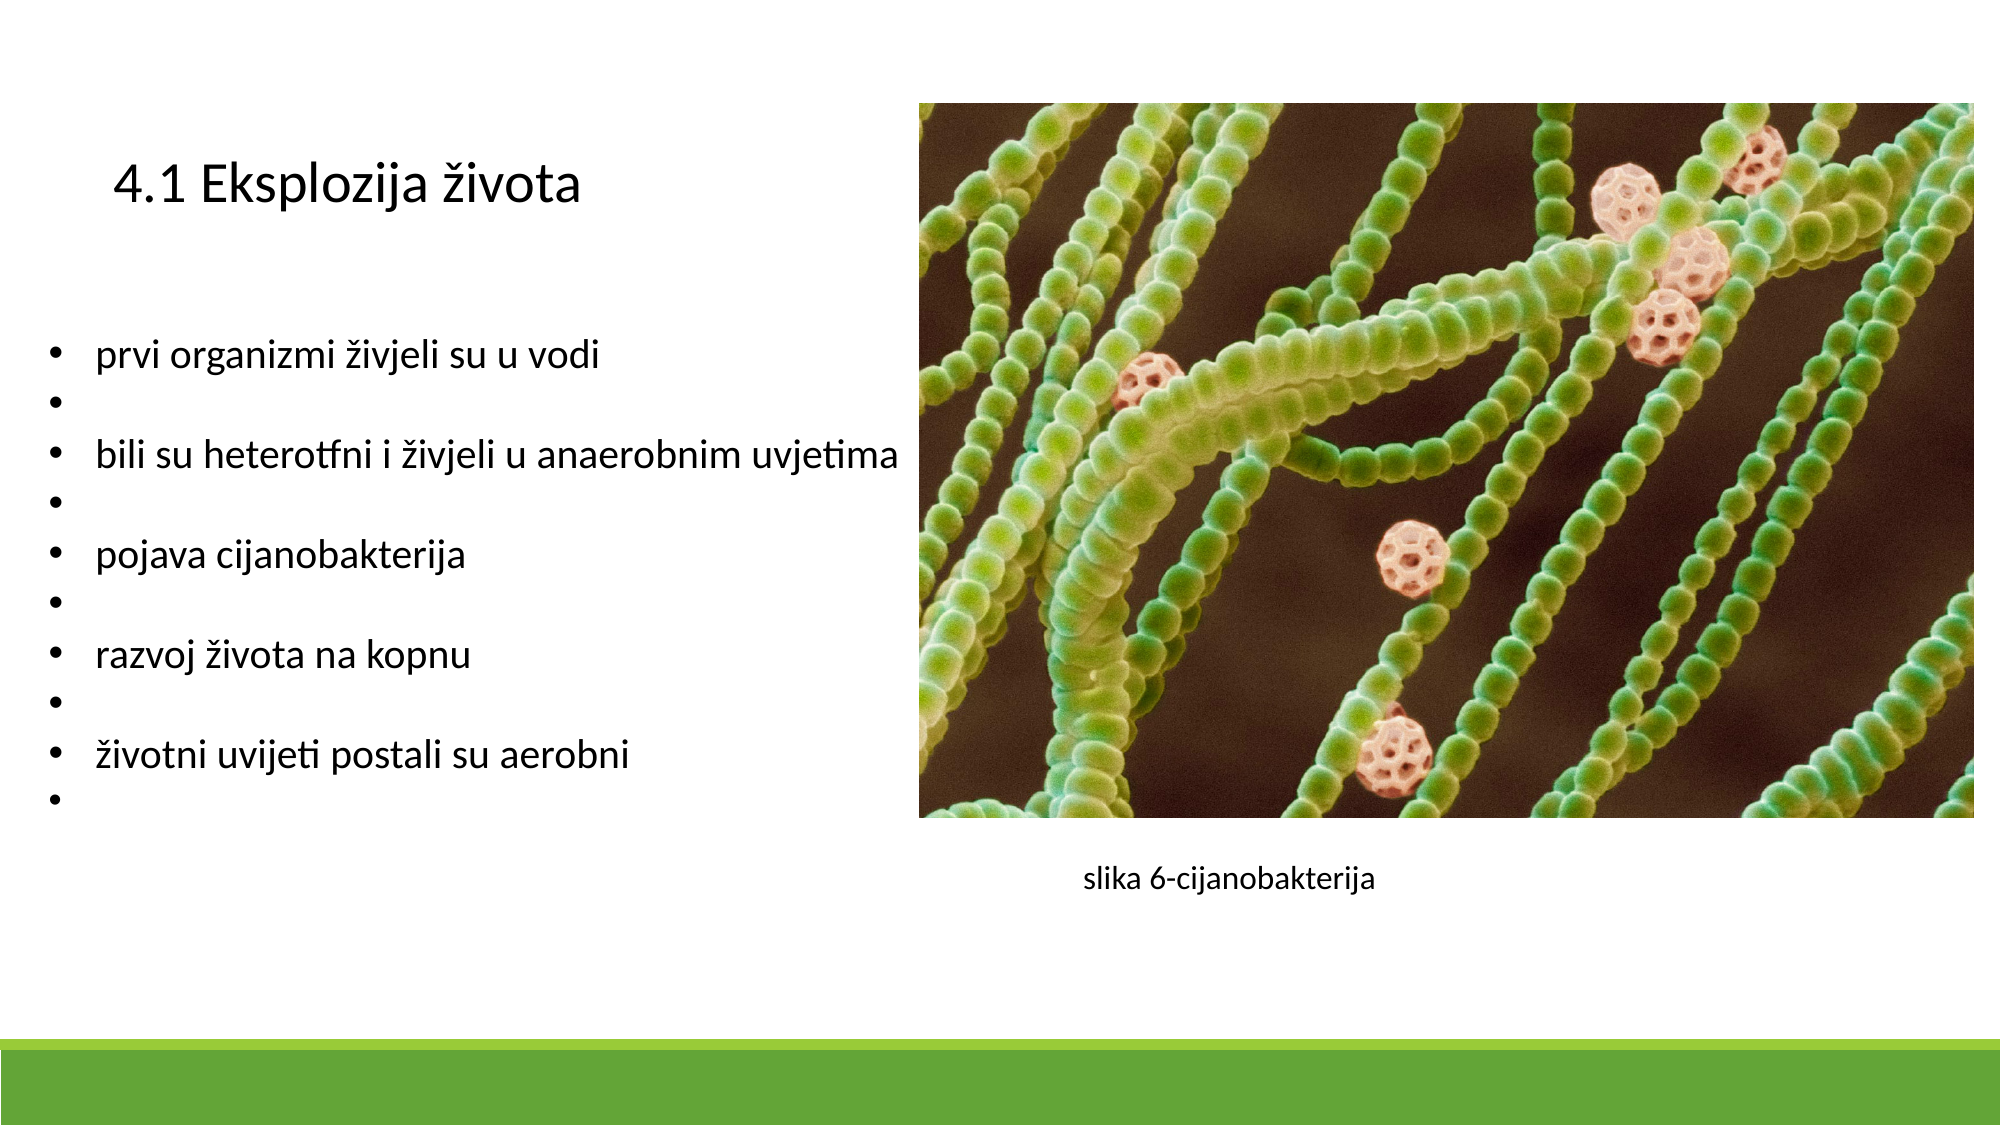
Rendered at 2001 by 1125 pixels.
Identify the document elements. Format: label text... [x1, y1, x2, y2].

text_box prvi organizmi živjeli su u vodi bili su heterotfni i živjeli u anaerobnim uvjetima pojava cijanobakterija razvoj života na kopnu životni uvijeti postali su aerobni [33, 319, 1427, 835]
picture [919, 104, 1974, 818]
text_box 4.1 Eksplozija života [98, 136, 919, 223]
text_box slika 6-cijanobakterija [1068, 848, 1447, 905]
